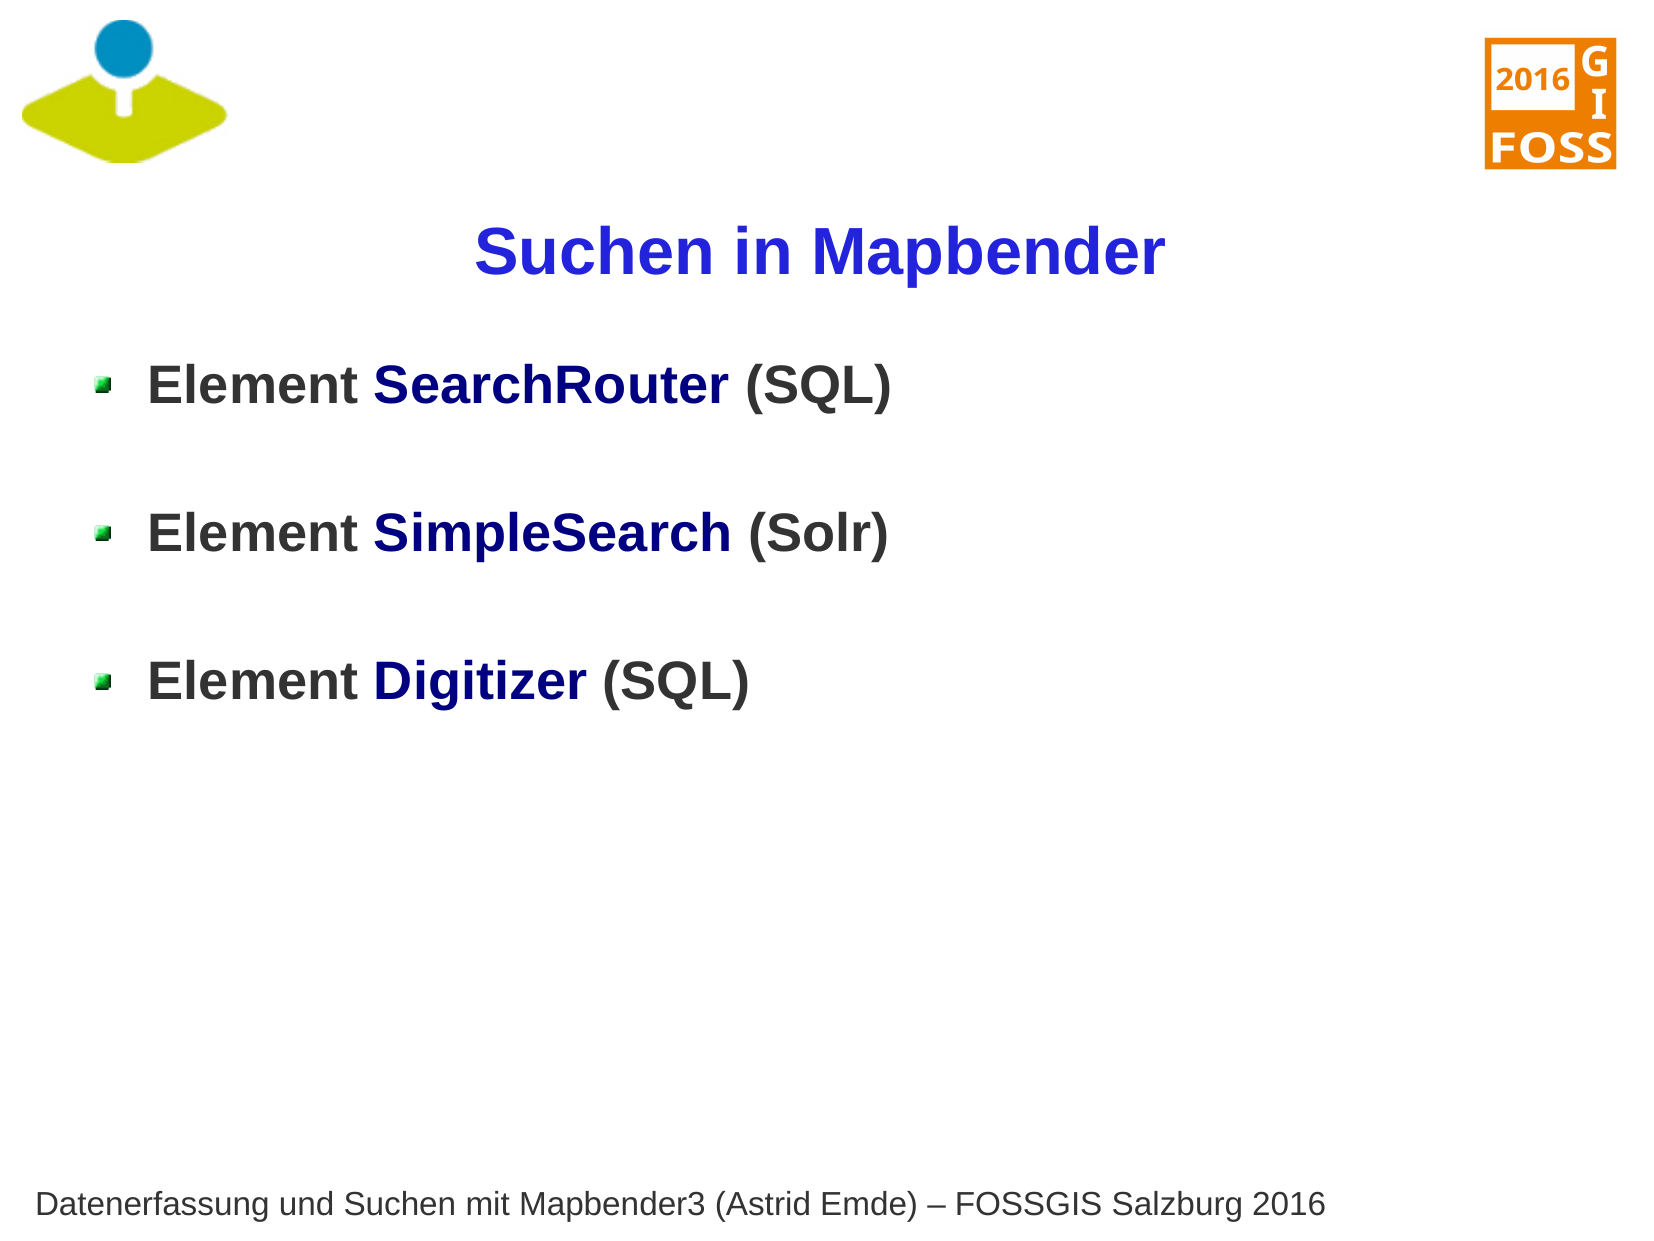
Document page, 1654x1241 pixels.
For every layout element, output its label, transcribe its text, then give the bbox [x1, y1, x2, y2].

picture [1476, 29, 1625, 178]
picture [22, 20, 231, 163]
title Suchen in Mapbender [76, 177, 1565, 325]
list Element SearchRouter (SQL) Element SimpleSearch (Solr) Element Digitizer (SQL) [76, 354, 1565, 1173]
